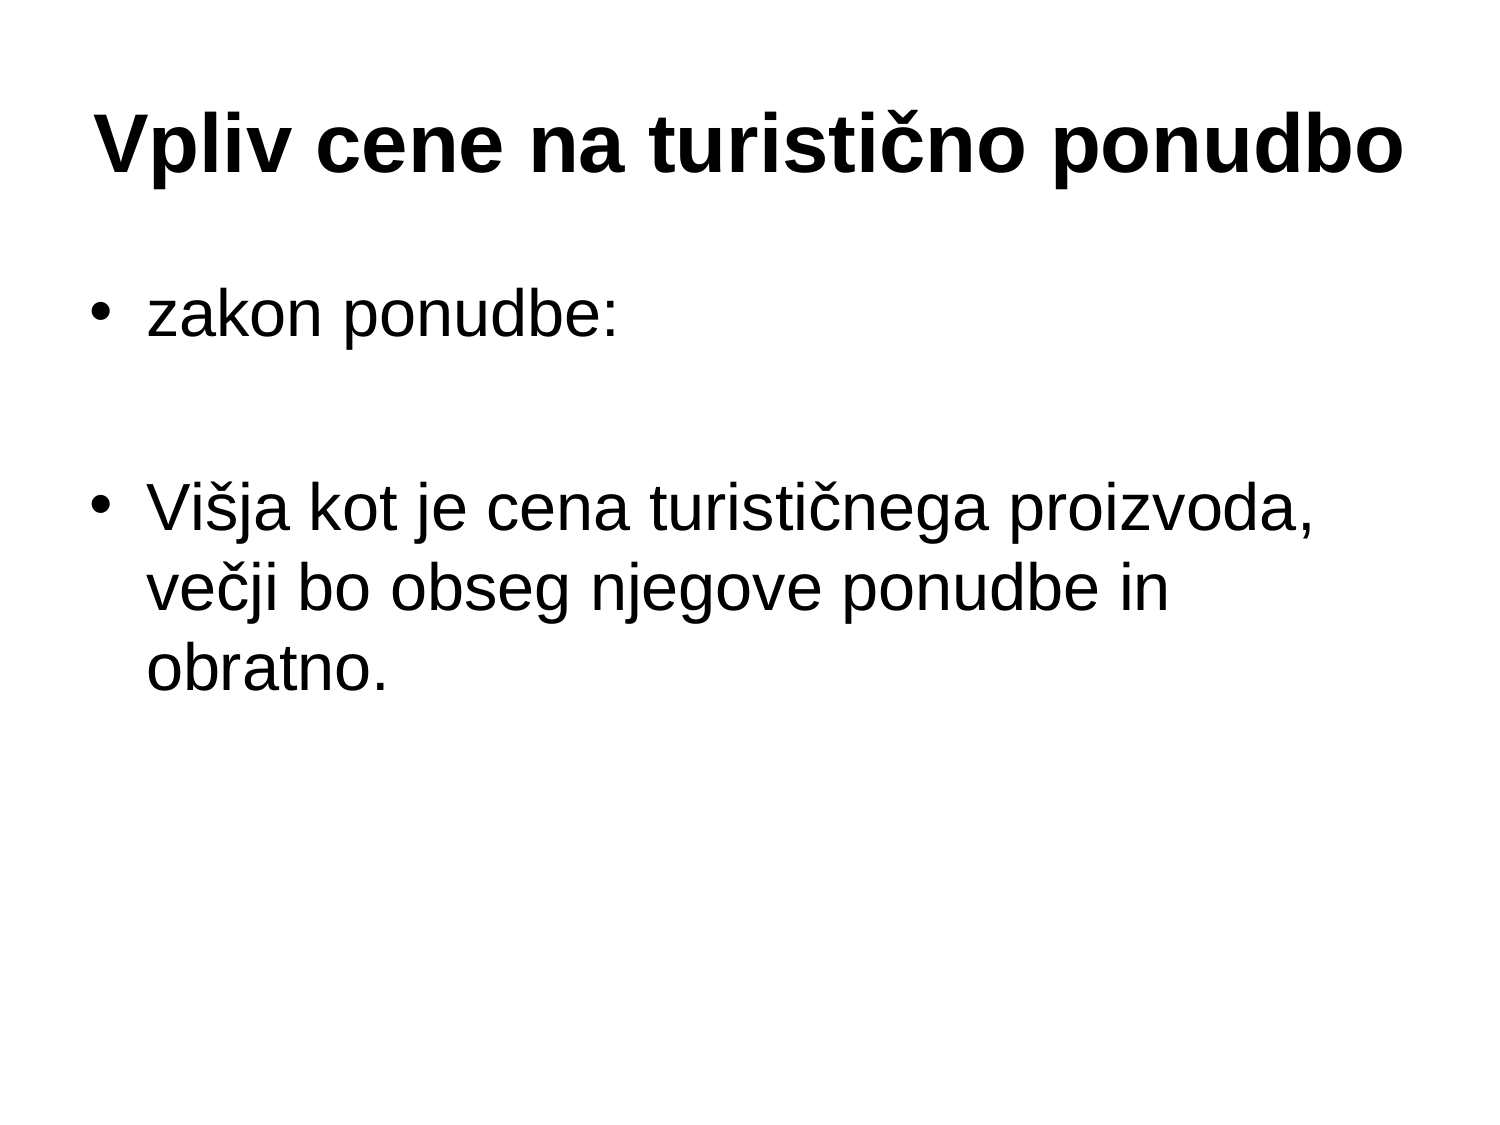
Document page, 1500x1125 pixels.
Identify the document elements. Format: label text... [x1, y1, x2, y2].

list zakon ponudbe: Višja kot je cena turističnega proizvoda, večji bo obseg njegove ponudbe in obratno. [75, 262, 1426, 1006]
title Vpliv cene na turistično ponudbo [75, 45, 1426, 233]
